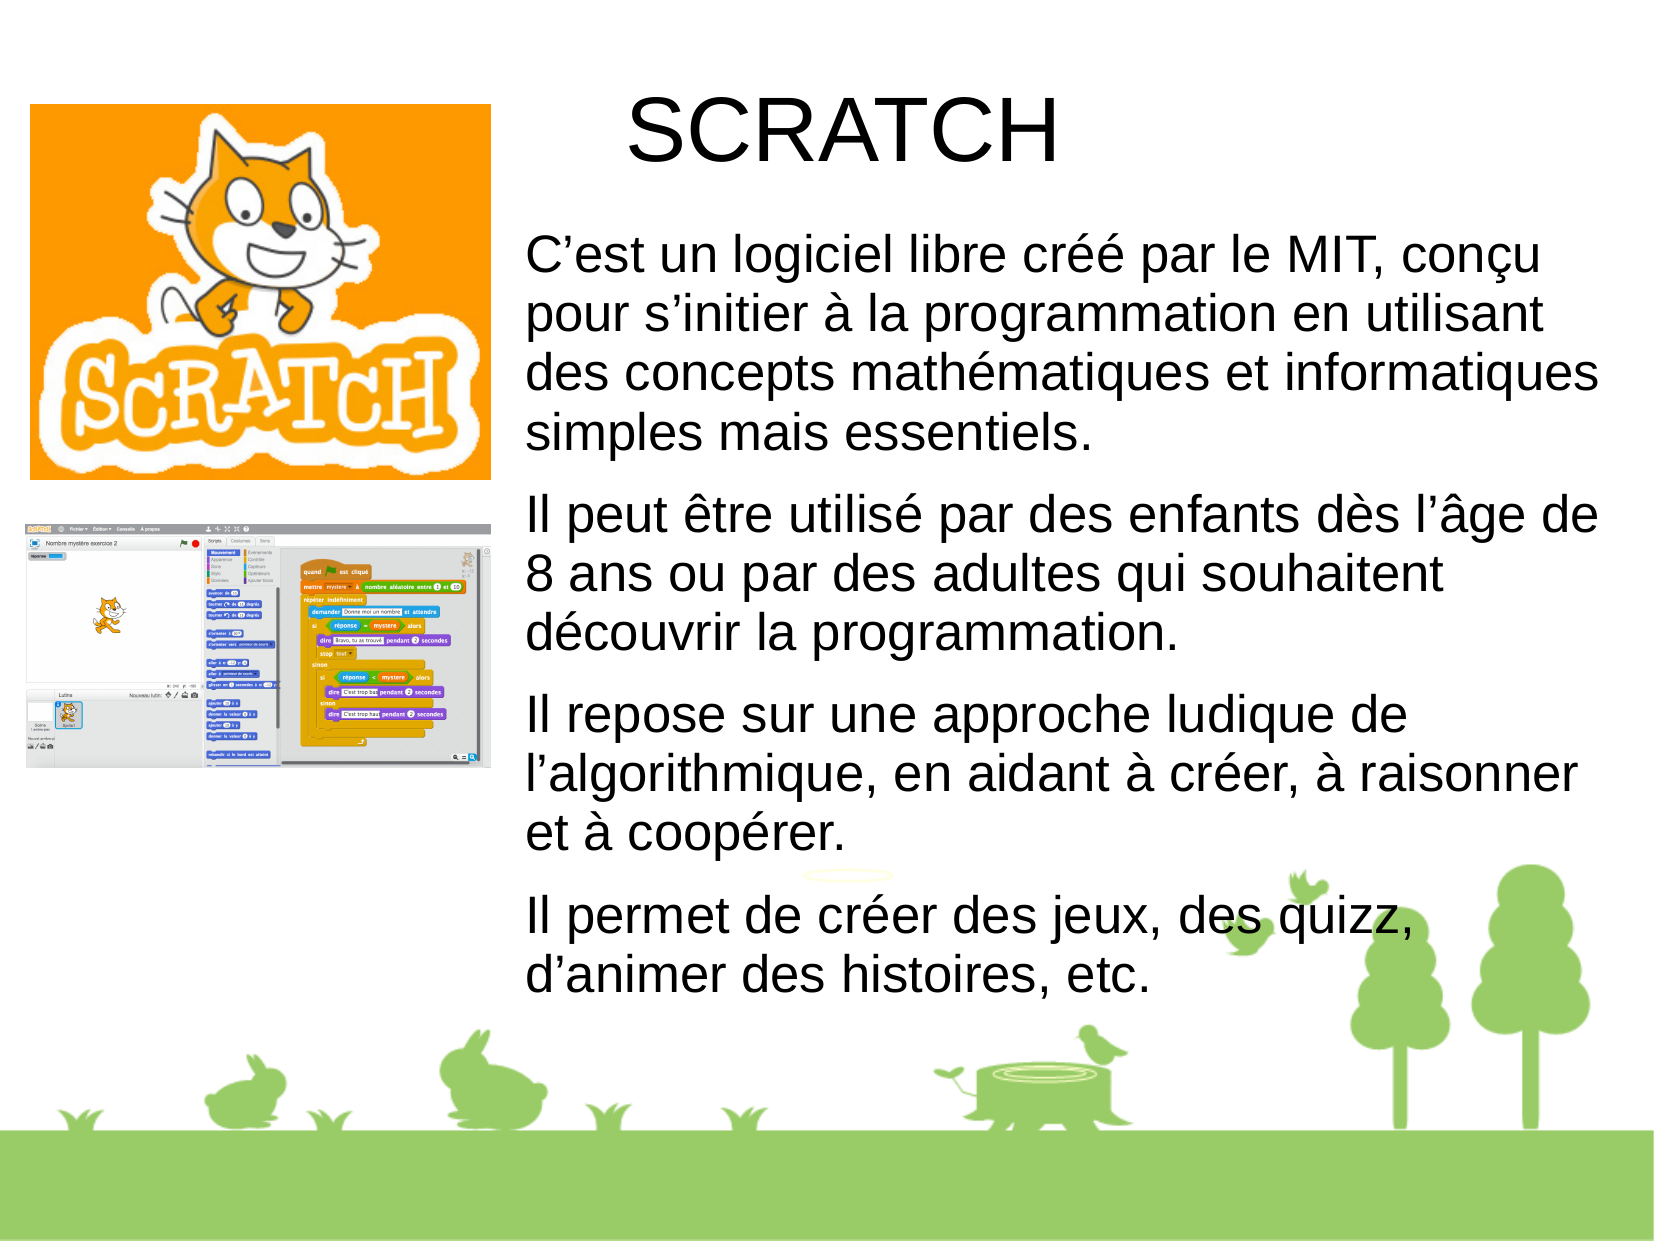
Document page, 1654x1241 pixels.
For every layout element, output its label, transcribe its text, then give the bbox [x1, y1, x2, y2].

list C’est un logiciel libre créé par le MIT, conçu pour s’initier à la programmation en utilisant des concepts mathématiques et informatiques simples mais essentiels. Il peut être utilisé par des enfants dès l’âge de 8 ans ou par des adultes qui souhaitent découvrir la programmation. Il repose sur une approche ludique de l’algorithmique, en aidant à créer, à raisonner et à coopérer. Il permet de créer des jeux, des quizz, d’animer des histoires, etc. [525, 225, 1606, 1010]
title SCRATCH [82, 49, 1606, 211]
text_box [15, 480, 511, 631]
picture [0, 0, 1654, 1241]
